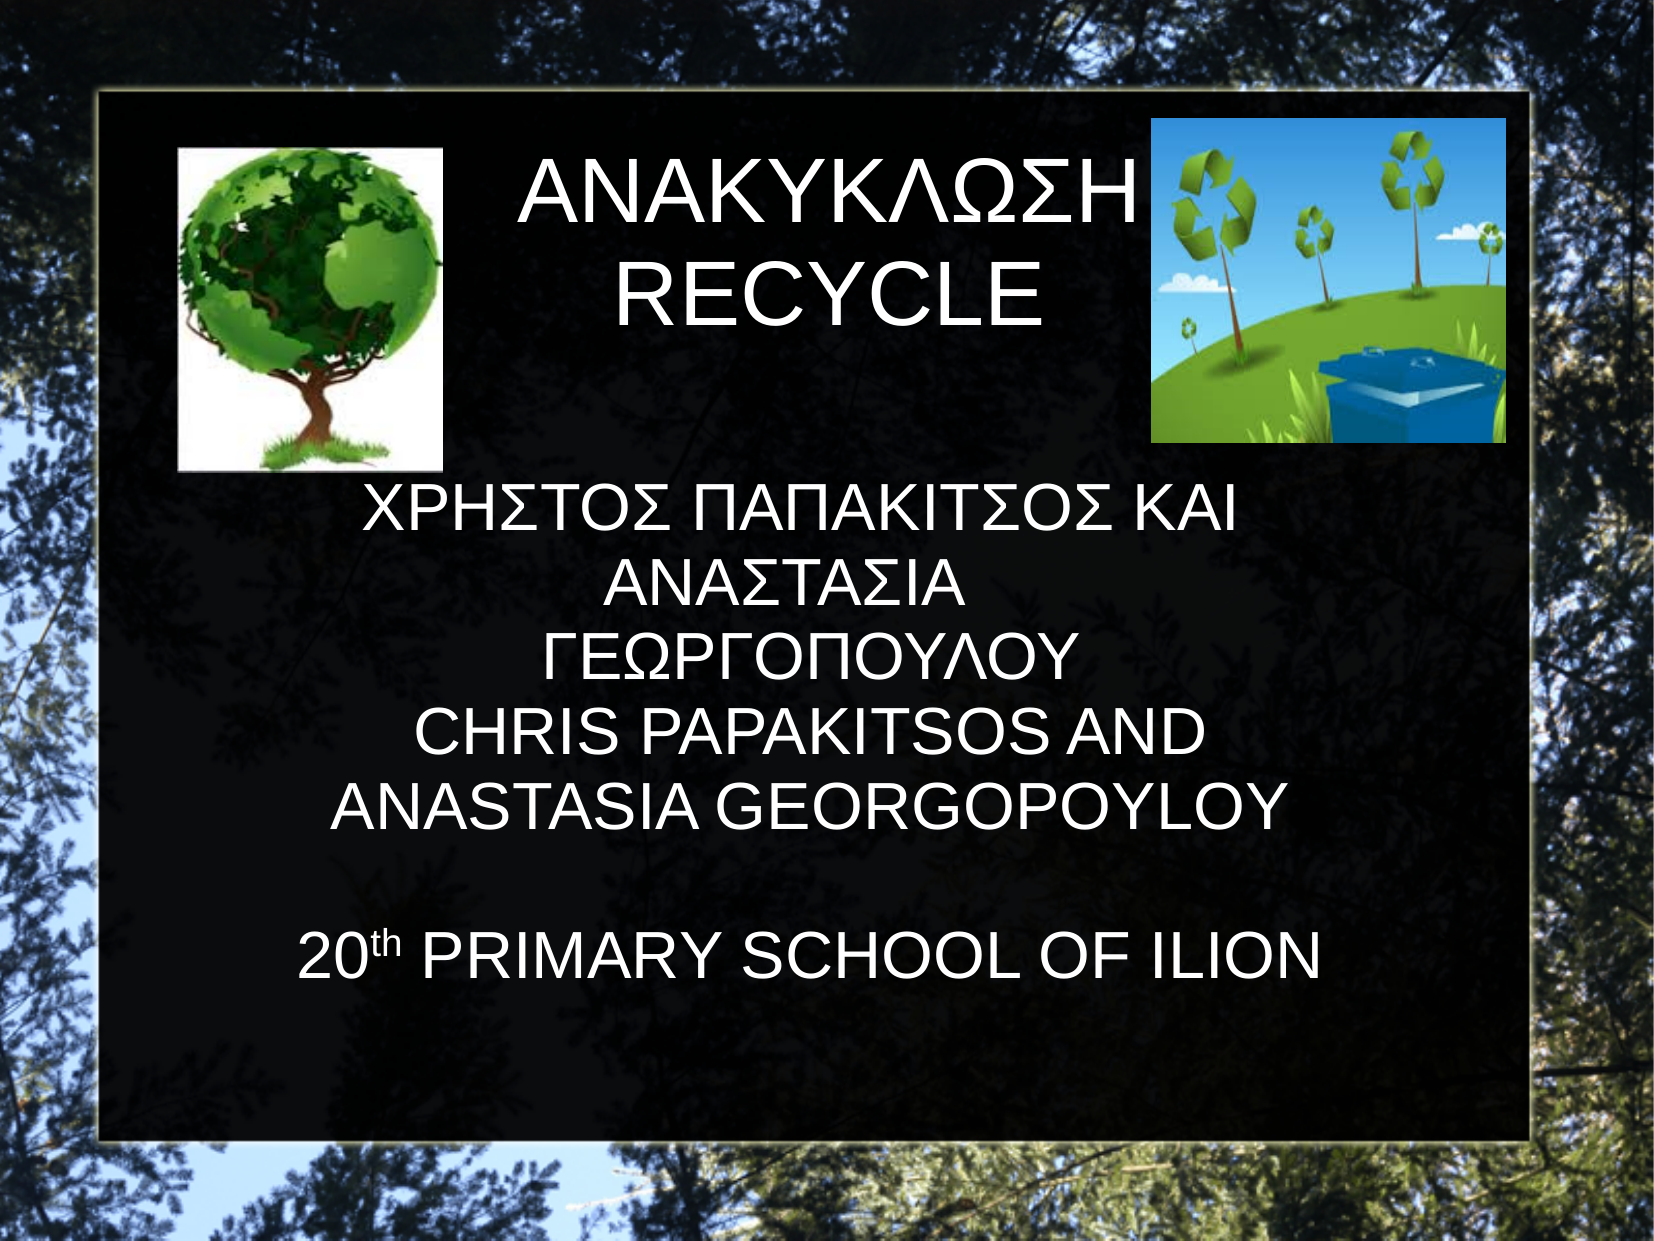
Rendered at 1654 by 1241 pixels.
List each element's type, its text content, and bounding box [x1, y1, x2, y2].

subtitle ΧΡΗΣΤΟΣ ΠΑΠΑΚΙΤΣΟΣ ΚΑΙ ΑΝΑΣΤΑΣΙΑ ΓΕΩΡΓΟΠΟΥΛΟΥ CHRIS PAPAKITSOS AND ANASTASIA GEORGOPOYLOY 20th PRIMARY SCHOOL OF ILION [115, 340, 1506, 1123]
picture [0, 0, 1654, 1241]
title ΑΝΑΚΥΚΛΩΣΗ RECYCLE [88, 37, 1536, 448]
